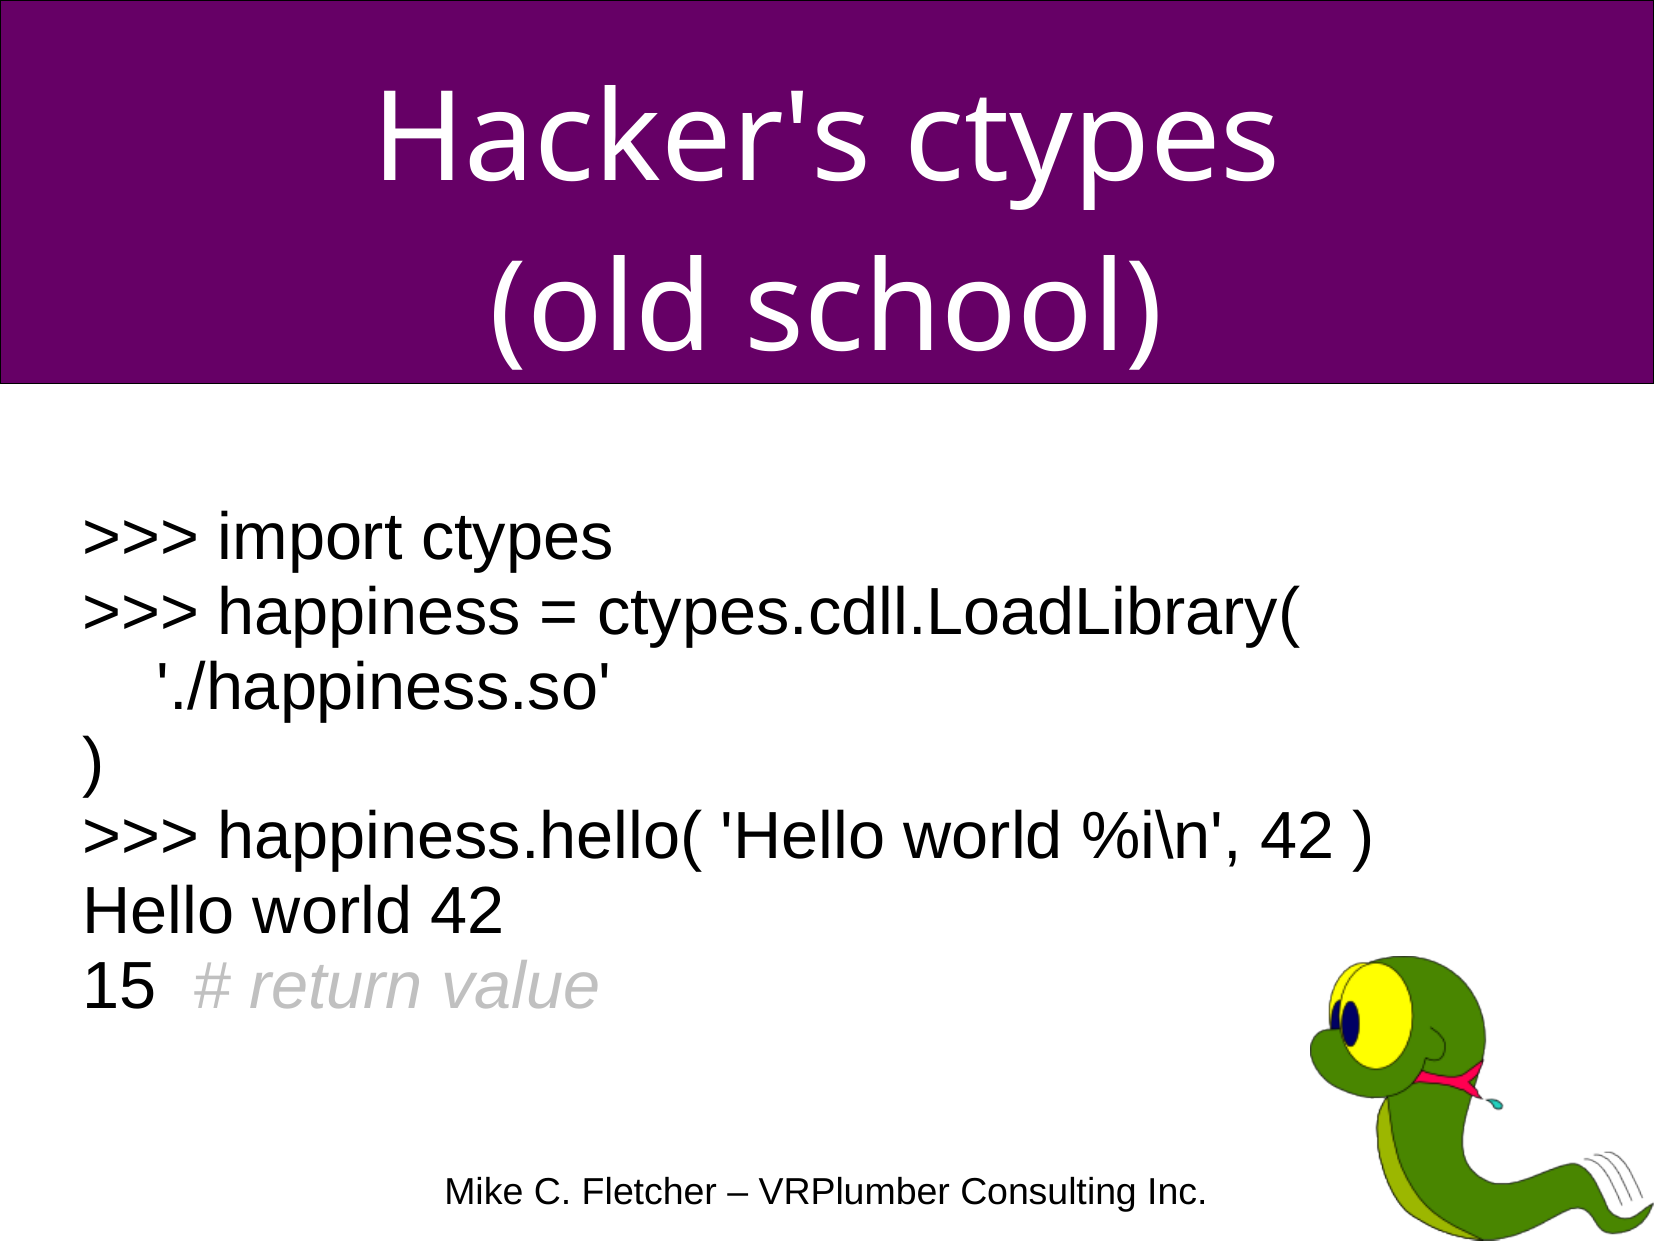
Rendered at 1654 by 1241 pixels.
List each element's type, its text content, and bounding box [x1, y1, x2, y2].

title Hacker's ctypes (old school) [82, 56, 1571, 377]
picture [1310, 956, 1654, 1241]
subtitle >>> import ctypes >>> happiness = ctypes.cdll.LoadLibrary( './happiness.so' ) >>> happiness.hello( 'Hello world %i\n', 42 ) Hello world 42 15 # return value [82, 420, 1571, 1102]
